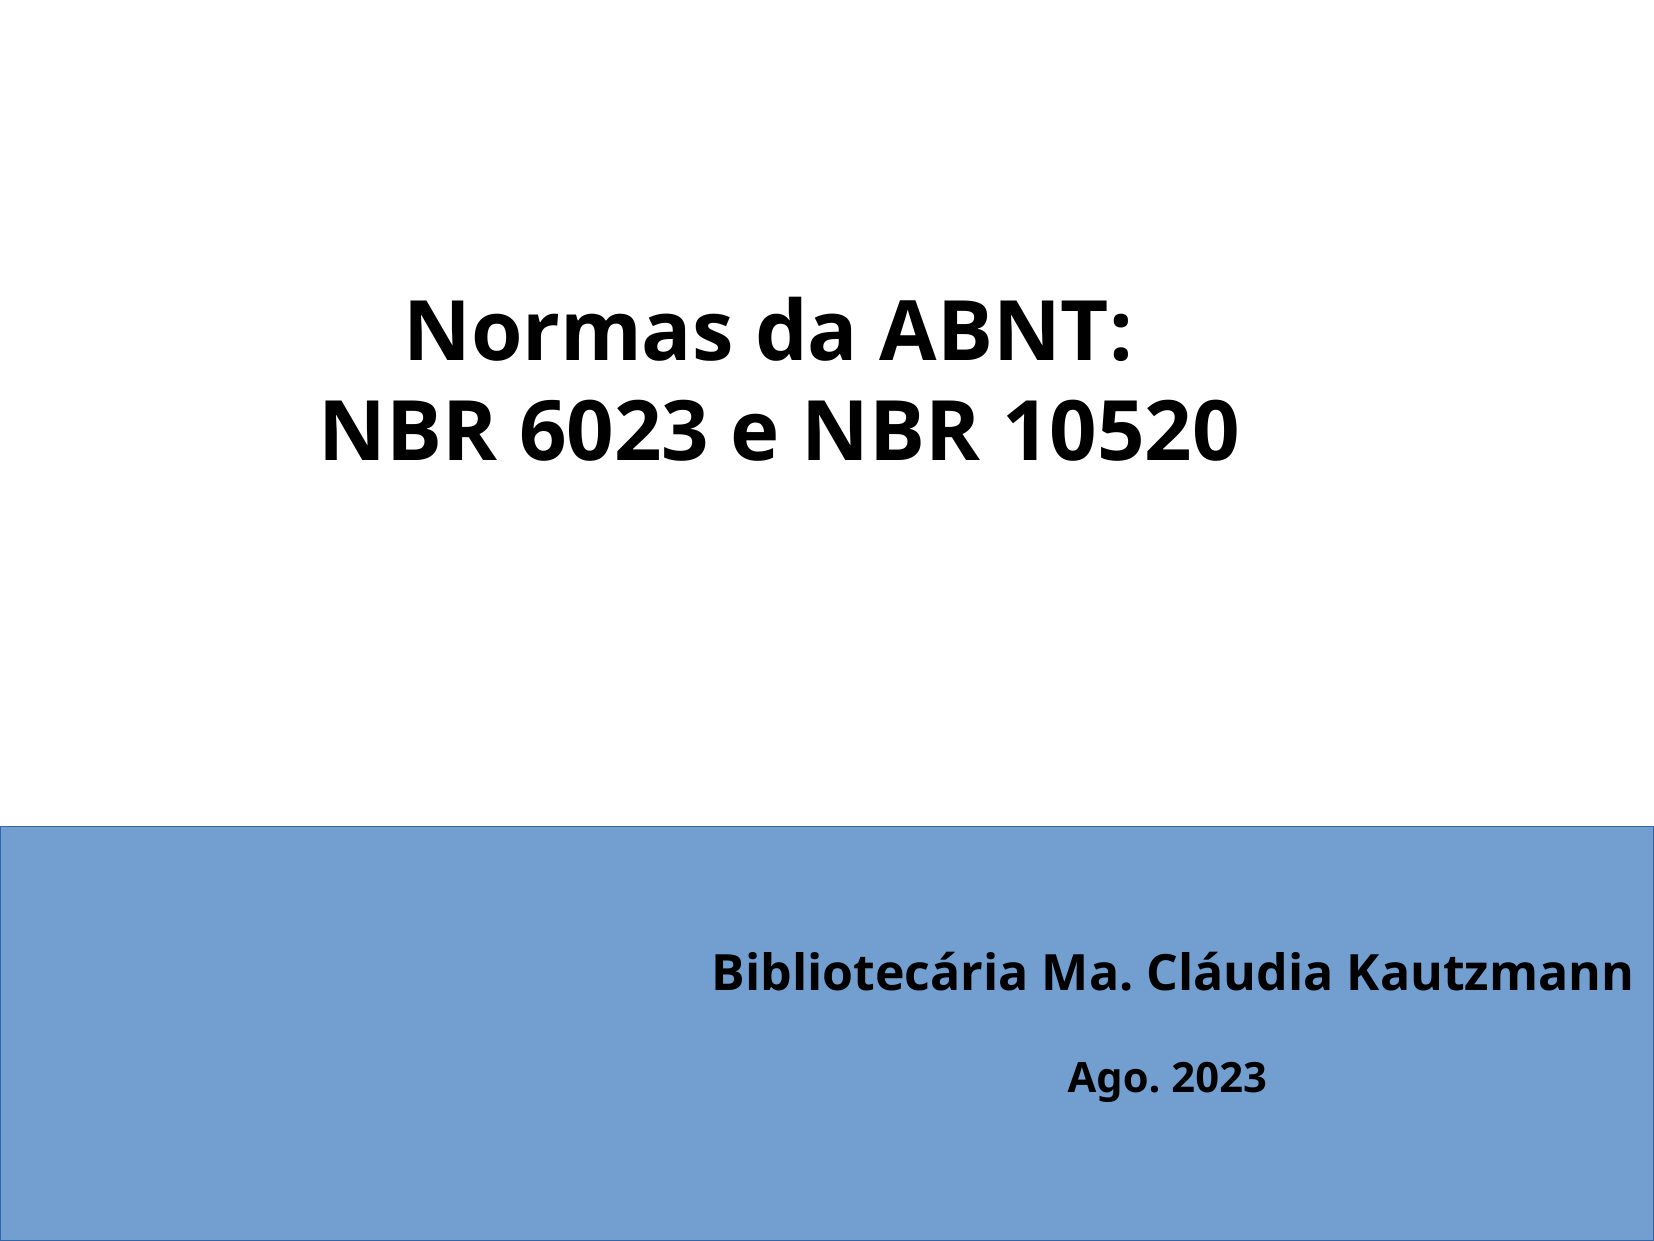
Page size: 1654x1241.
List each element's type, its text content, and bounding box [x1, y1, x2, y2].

text_box Normas da ABNT: NBR 6023 e NBR 10520 [303, 270, 1255, 485]
text_box Bibliotecária Ma. Cláudia Kautzmann Ago. 2023 [696, 933, 1584, 1158]
